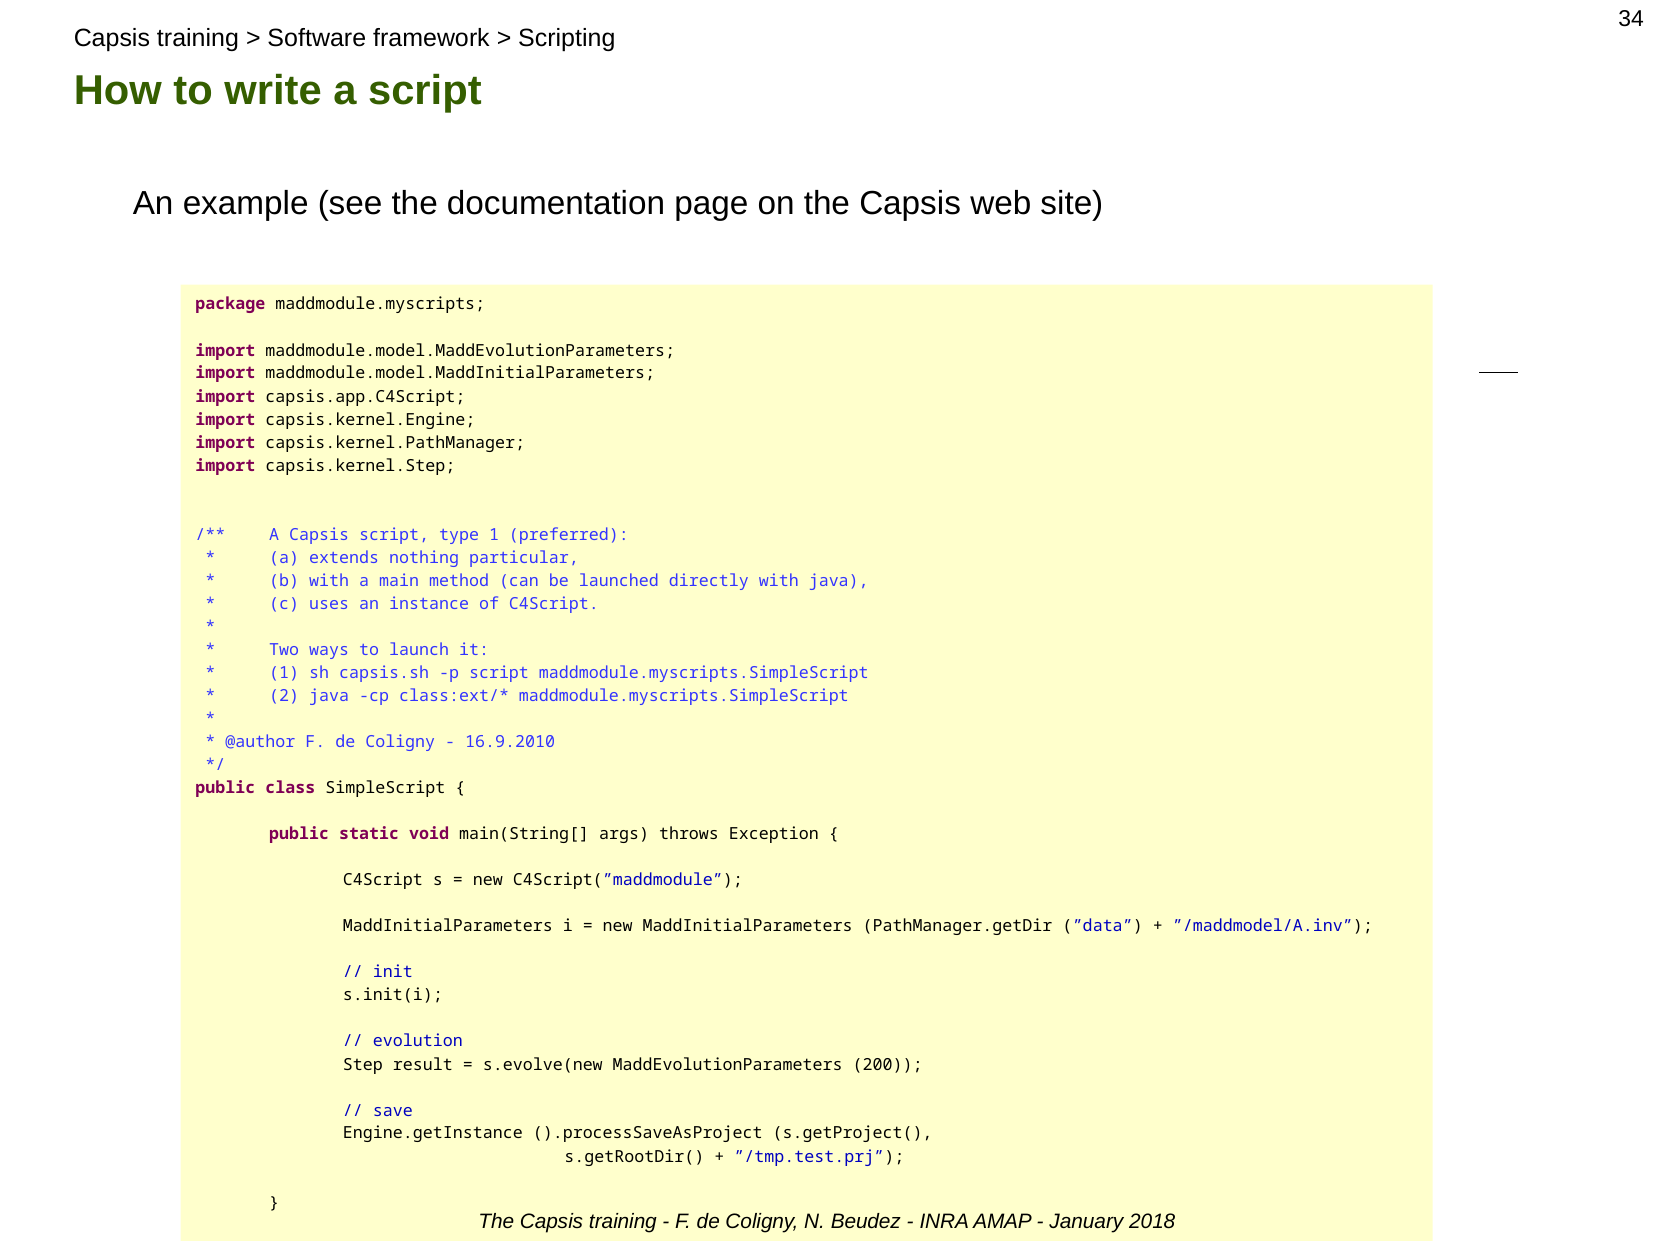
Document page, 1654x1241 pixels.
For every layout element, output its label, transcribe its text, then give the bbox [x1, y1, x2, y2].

text_box An example (see the documentation page on the Capsis web site) [118, 177, 1312, 230]
text_box Capsis training > Software framework > Scripting [59, 16, 1004, 59]
text_box How to write a script [59, 59, 1344, 121]
text_box package maddmodule.myscripts; import maddmodule.model.MaddEvolutionParameters; import maddmodule.model.MaddInitialParameters; import capsis.app.C4Script; import capsis.kernel.Engine; import capsis.kernel.PathManager; import capsis.kernel.Step; /** A Capsis script, type 1 (preferred): * (a) extends nothing particular, * (b) with a main method (can be launched directly with java), * (c) uses an instance of C4Script. * * Two ways to launch it: * (1) sh capsis.sh -p script maddmodule.myscripts.SimpleScript * (2) java -cp class:ext/* maddmodule.myscripts.SimpleScript * * @author F. de Coligny - 16.9.2010 */ public class SimpleScript { public static void main(String[] args) throws Exception { C4Script s = new C4Script(”maddmodule”); MaddInitialParameters i = new MaddInitialParameters (PathManager.getDir (”data”) + ”/maddmodel/A.inv”); // init s.init(i); // evolution Step result = s.evolve(new MaddEvolutionParameters (200)); // save Engine.getInstance ().processSaveAsProject (s.getProject(), s.getRootDir() + ”/tmp.test.prj”); } } [180, 284, 1433, 1131]
text_box The Capsis training - F. de Coligny, N. Beudez - INRA AMAP - January 2018 [0, 1202, 1654, 1241]
